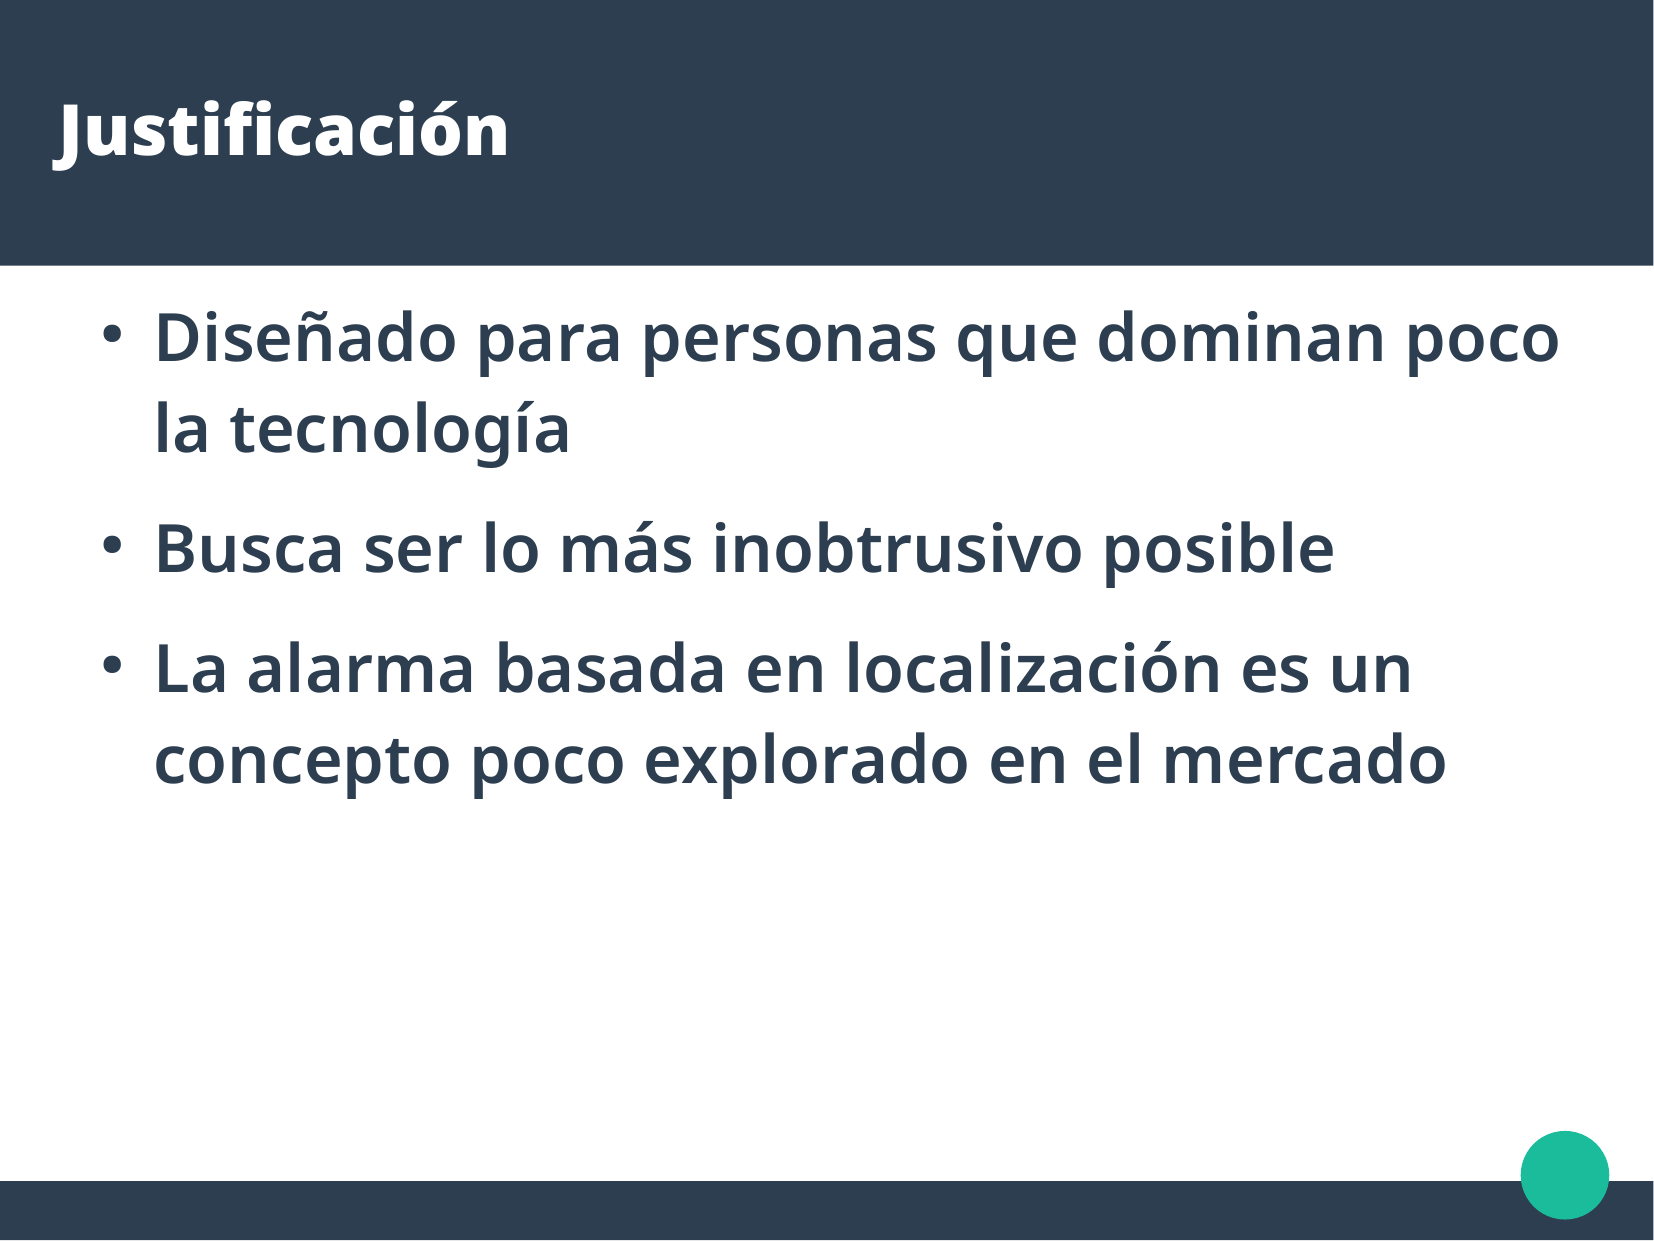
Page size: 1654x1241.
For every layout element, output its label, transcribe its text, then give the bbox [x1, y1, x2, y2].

title Justificación [59, 49, 1595, 207]
list Diseñado para personas que dominan poco la tecnología Busca ser lo más inobtrusivo posible La alarma basada en localización es un concepto poco explorado en el mercado [82, 290, 1571, 1010]
